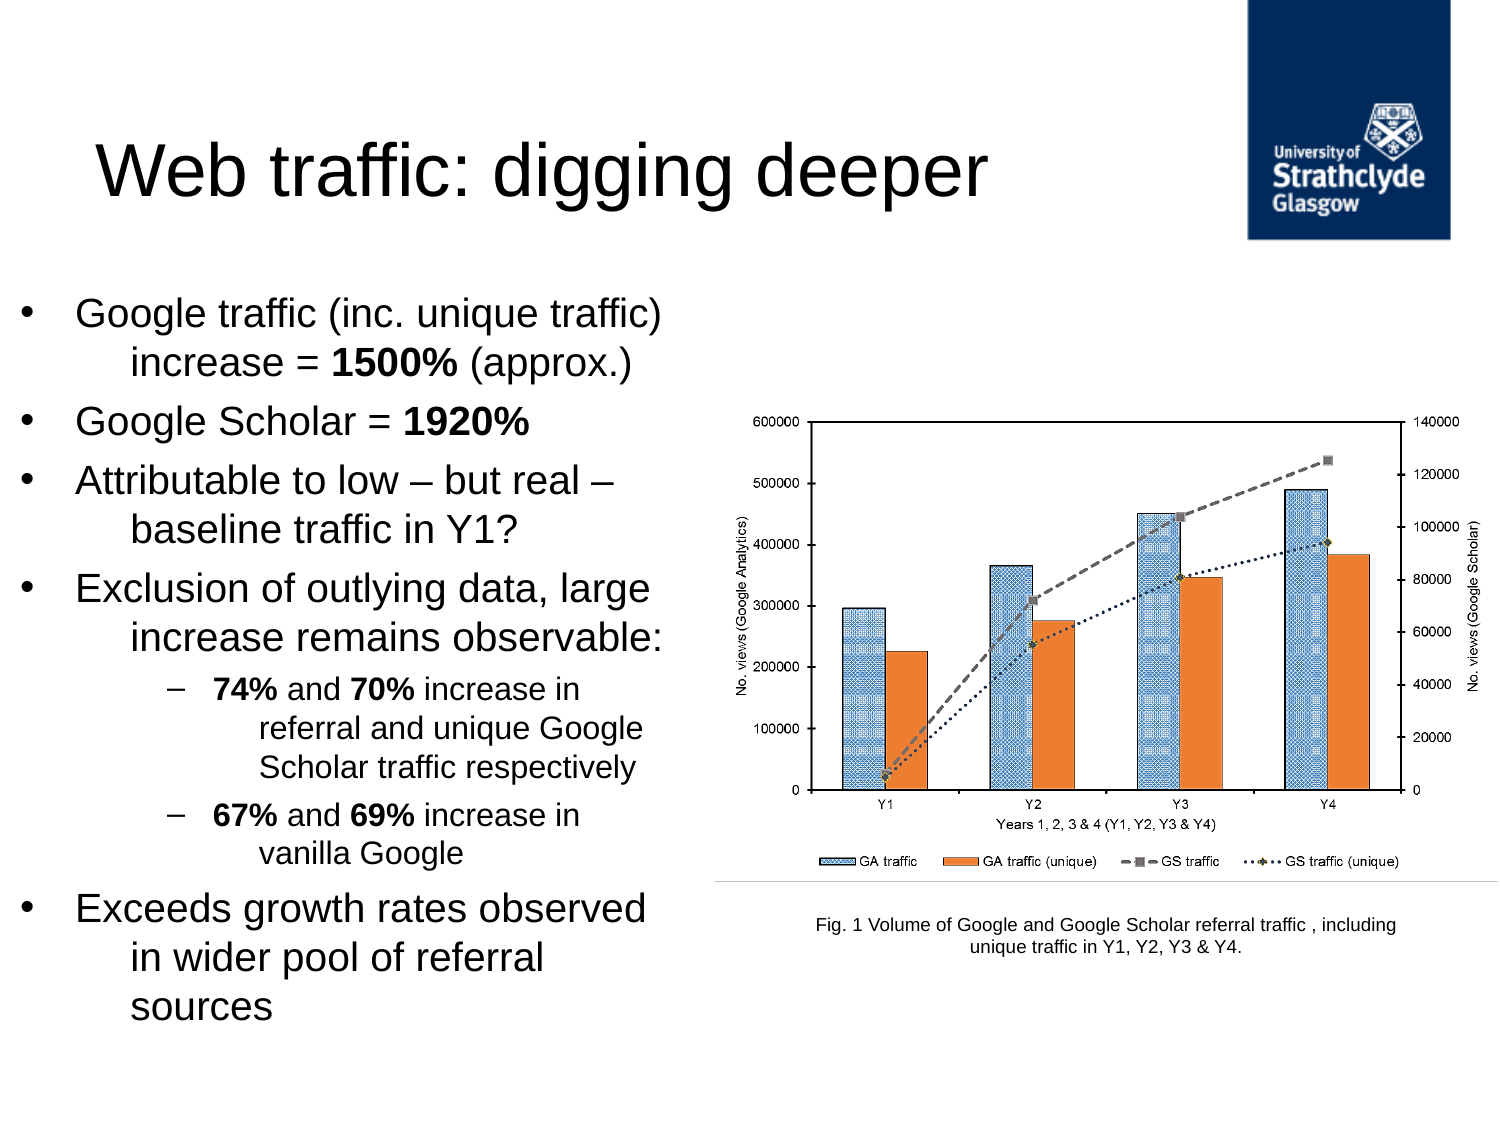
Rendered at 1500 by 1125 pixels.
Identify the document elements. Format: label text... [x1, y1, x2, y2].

title Web traffic: digging deeper [80, 113, 1428, 232]
list Google traffic (inc. unique traffic) increase = 1500% (approx.) Google Scholar = 1920% Attributable to low – but real – baseline traffic in Y1? Exclusion of outlying data, large increase remains observable: 74% and 70% increase in referral and unique Google Scholar traffic respectively 67% and 69% increase in vanilla Google Exceeds growth rates observed in wider pool of referral sources [5, 278, 689, 1125]
picture [714, 406, 1498, 882]
text_box Fig. 1 Volume of Google and Google Scholar referral traffic , including unique traffic in Y1, Y2, Y3 & Y4. [784, 905, 1428, 966]
